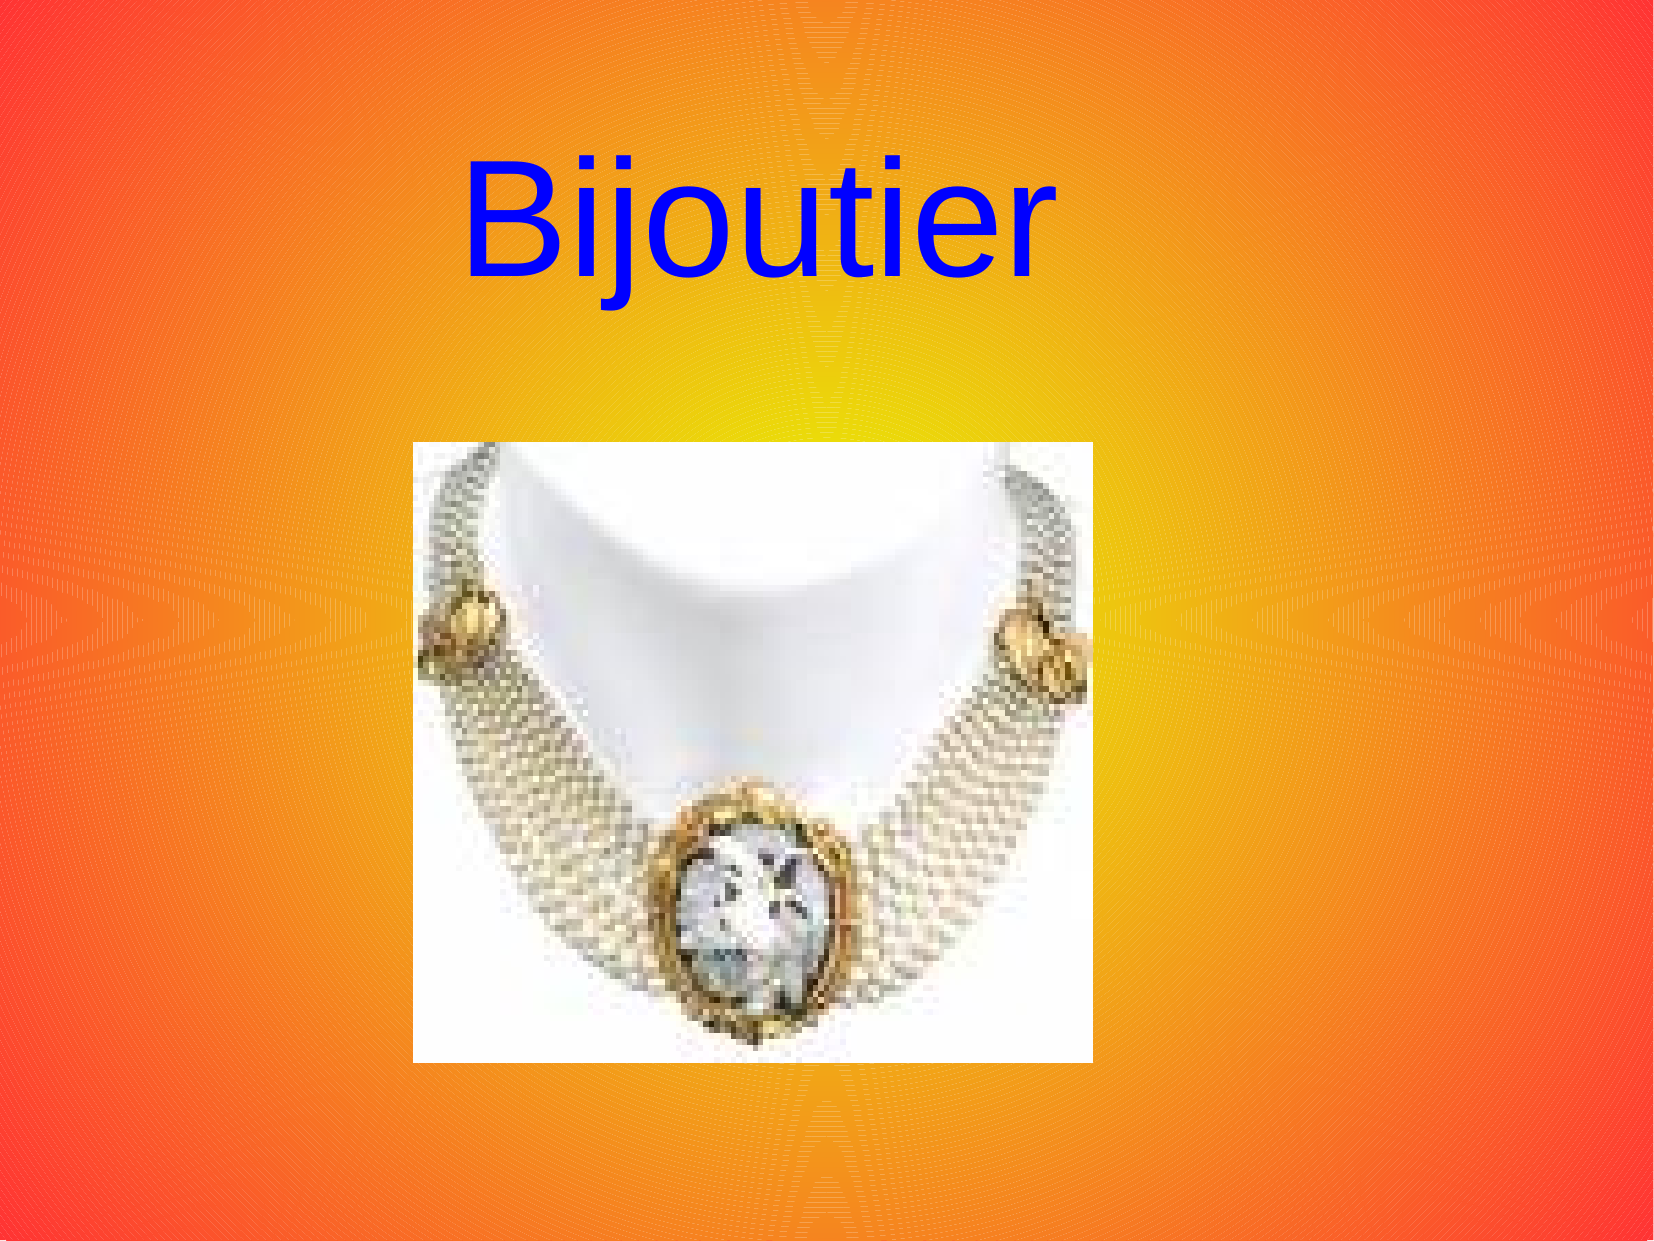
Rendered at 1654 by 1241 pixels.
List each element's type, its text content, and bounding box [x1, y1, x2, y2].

text_box Bijoutier [442, 118, 1506, 362]
picture [413, 442, 1093, 1063]
text_box [206, 383, 1388, 455]
